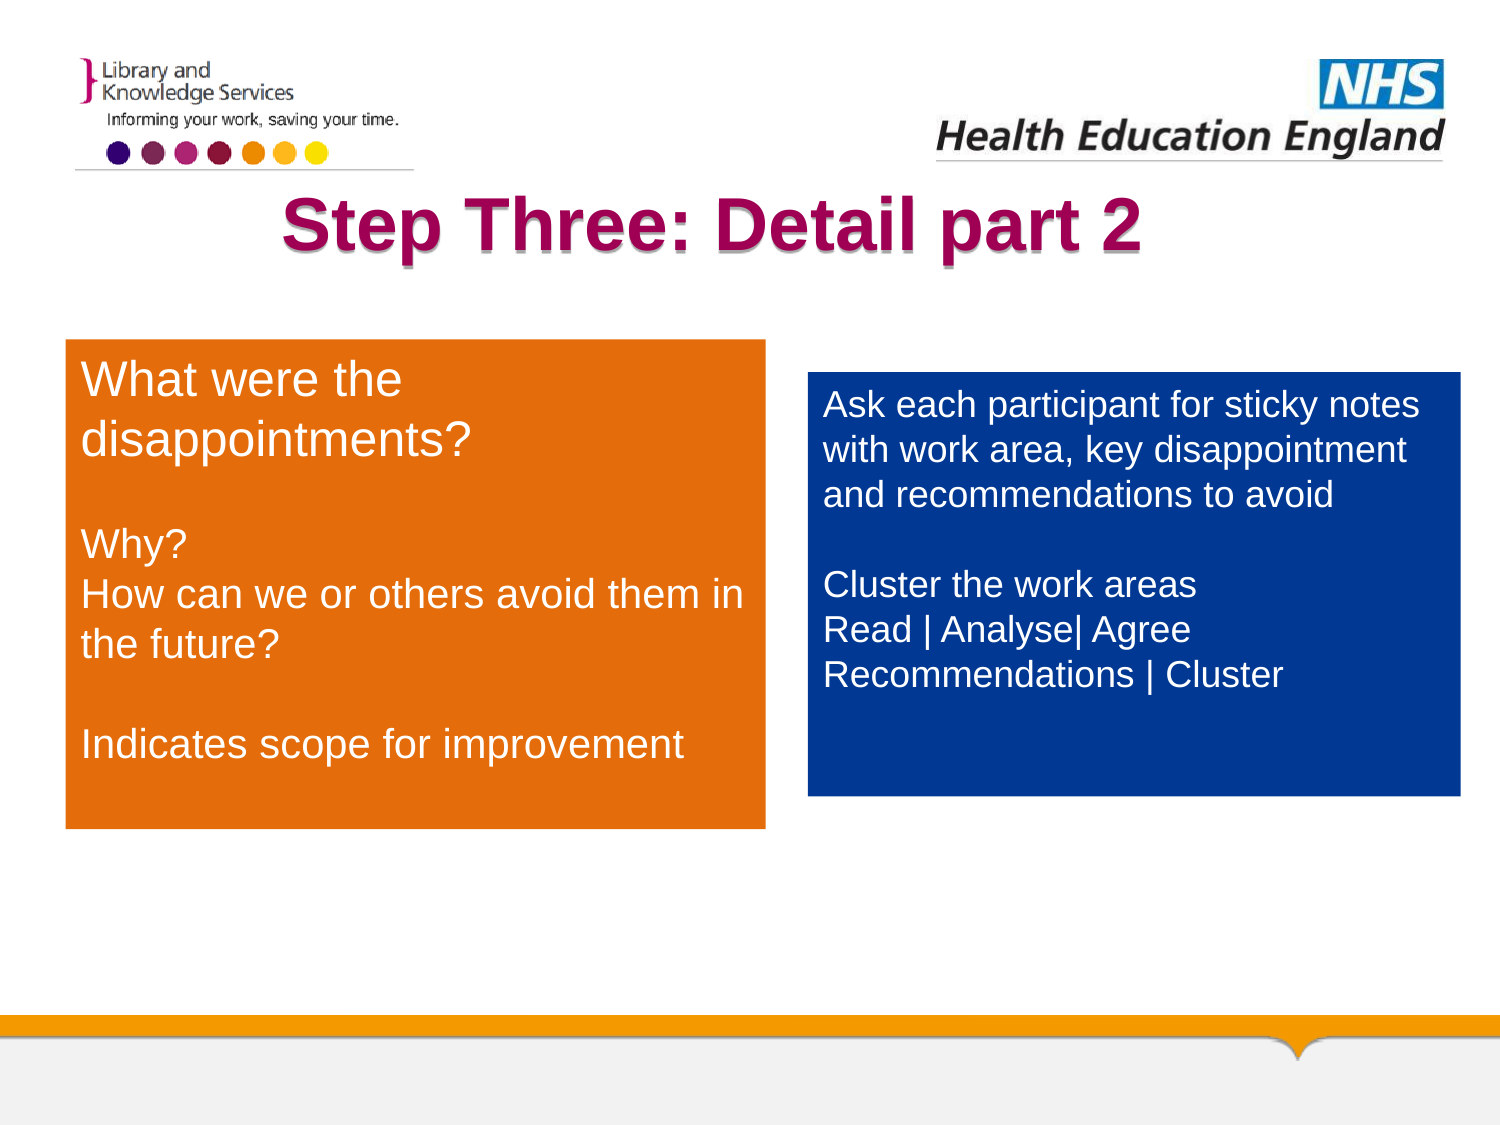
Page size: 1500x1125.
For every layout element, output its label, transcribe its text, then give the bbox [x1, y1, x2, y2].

text_box What were the disappointments? Why? How can we or others avoid them in the future? Indicates scope for improvement [65, 339, 766, 830]
title Step Three: Detail part 2 [75, 168, 1432, 280]
picture [75, 54, 416, 169]
text_box Ask each participant for sticky notes with work area, key disappointment and recommendations to avoid Cluster the work areas Read | Analyse| Agree Recommendations | Cluster [807, 372, 1461, 797]
